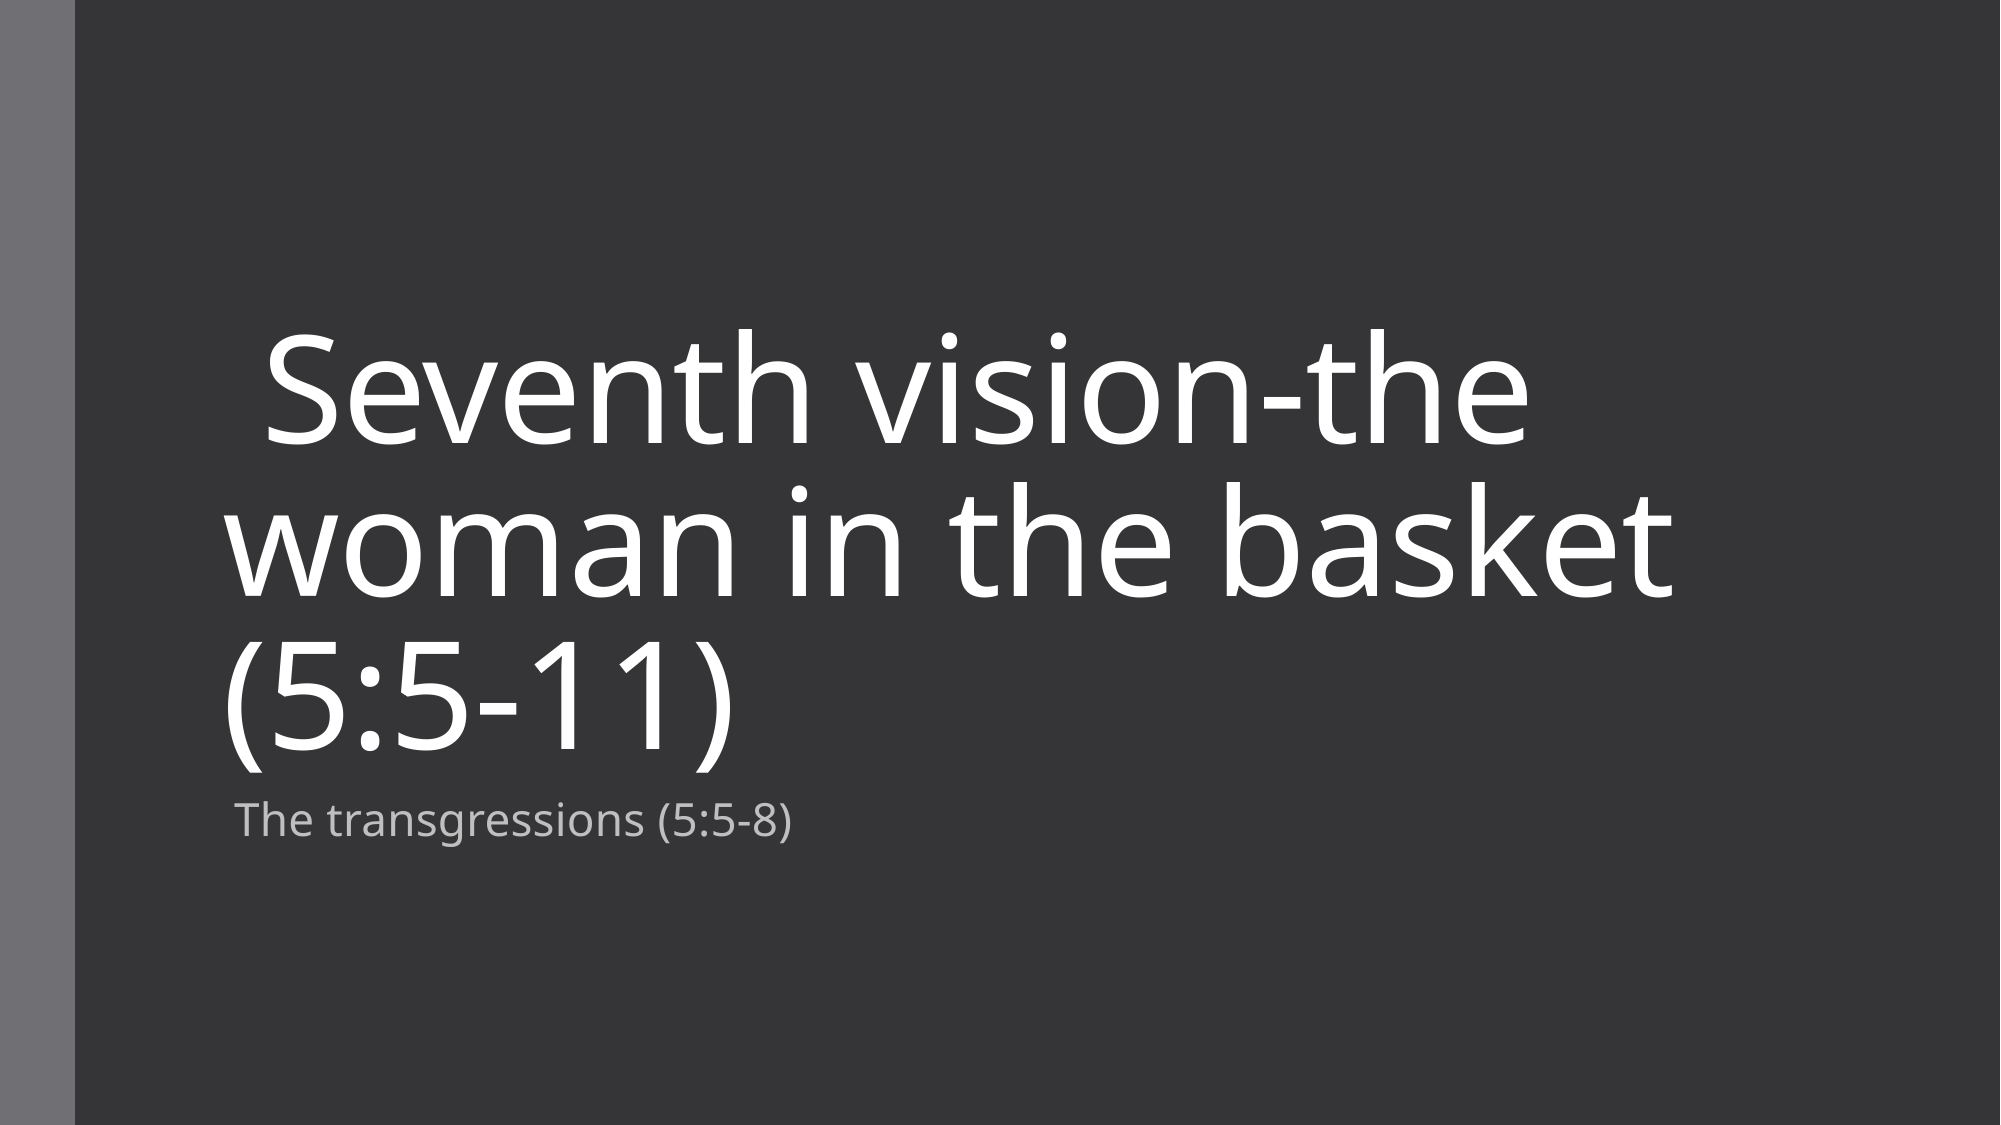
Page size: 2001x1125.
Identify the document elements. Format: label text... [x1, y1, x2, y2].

title Seventh vision-the woman in the basket (5:5-11) [206, 124, 1752, 787]
subtitle The transgressions (5:5-8) [206, 787, 1752, 1066]
